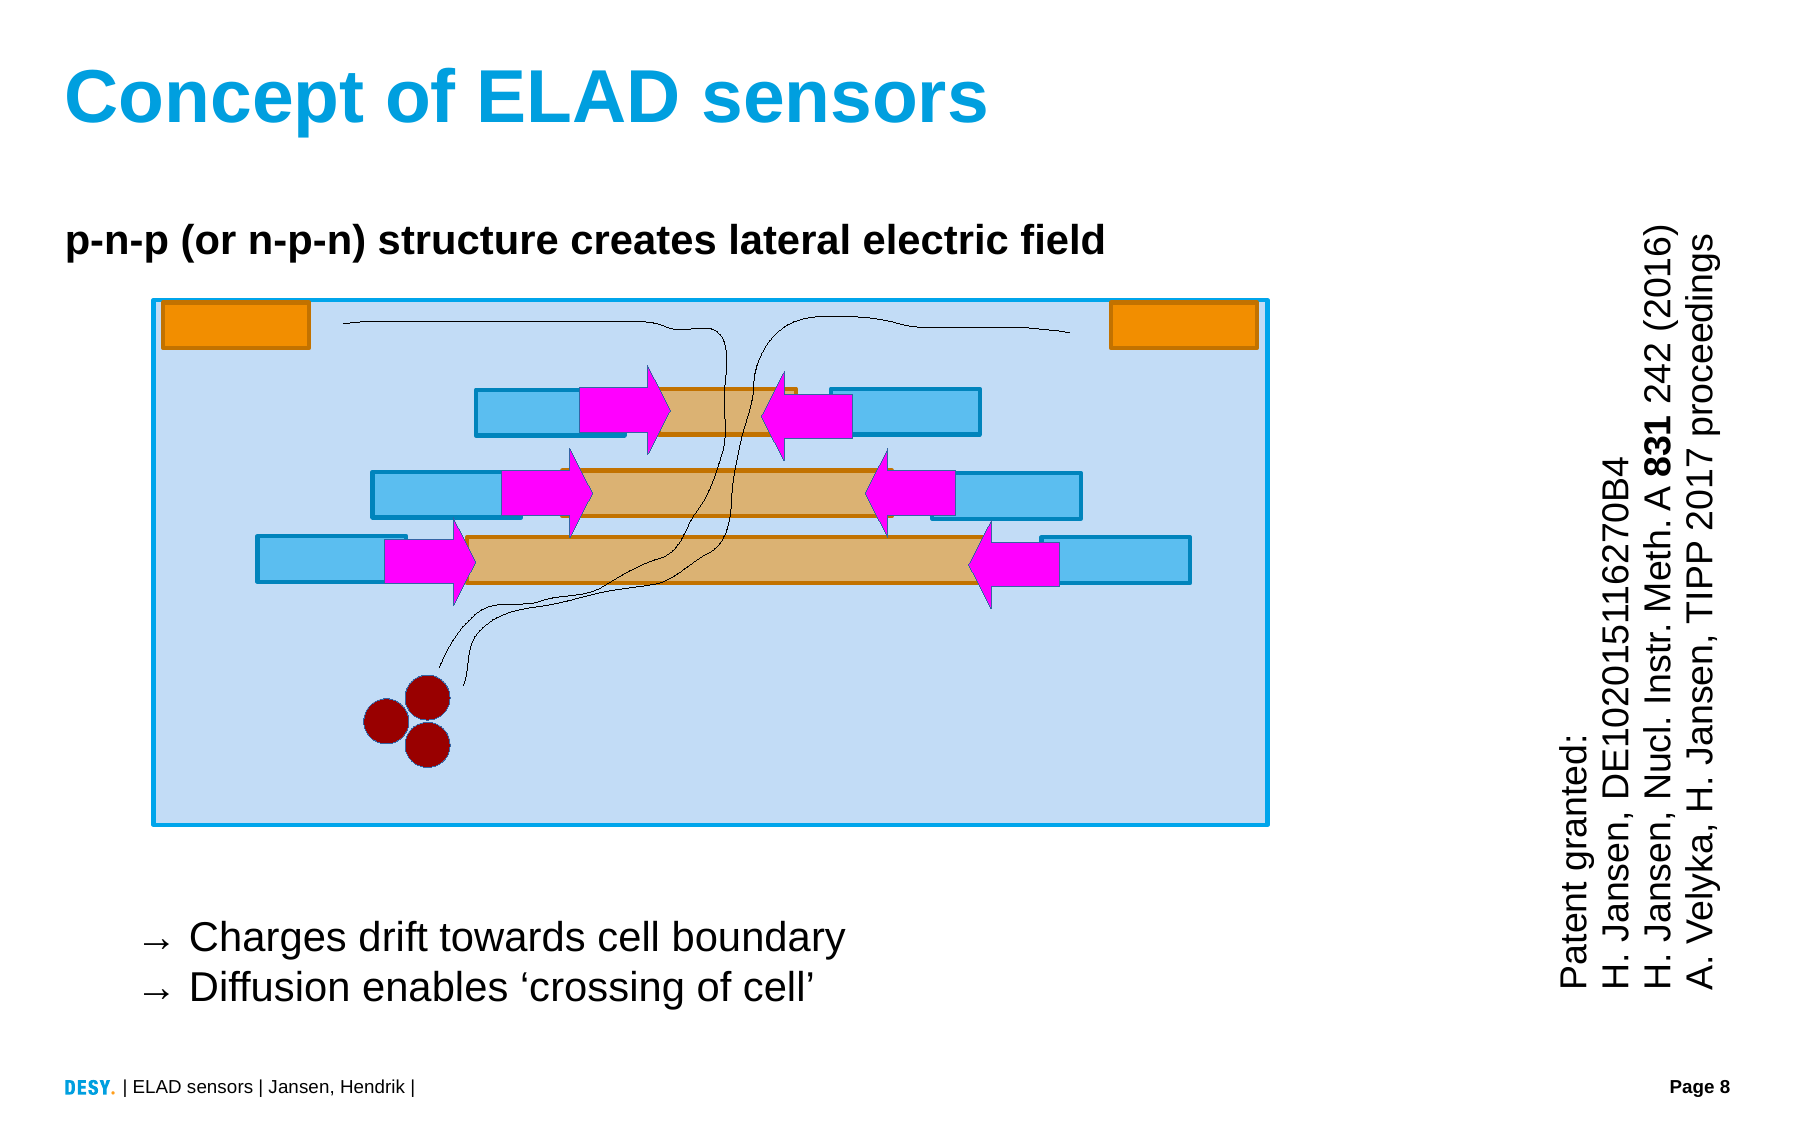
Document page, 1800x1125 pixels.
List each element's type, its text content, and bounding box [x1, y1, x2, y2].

text_box Patent granted: H. Jansen, DE102015116270B4 H. Jansen, Nucl. Instr. Meth. A 831 242 (2016) A. Velyka, H. Jansen, TIPP 2017 proceedings [1545, 172, 1775, 1006]
title Concept of ELAD sensors [64, 57, 1666, 132]
list p-n-p (or n-p-n) structure creates lateral electric field → Charges drift towards cell boundary → Diffusion enables ‘crossing of cell’ [64, 213, 1418, 1035]
text_box [153, 299, 1268, 826]
